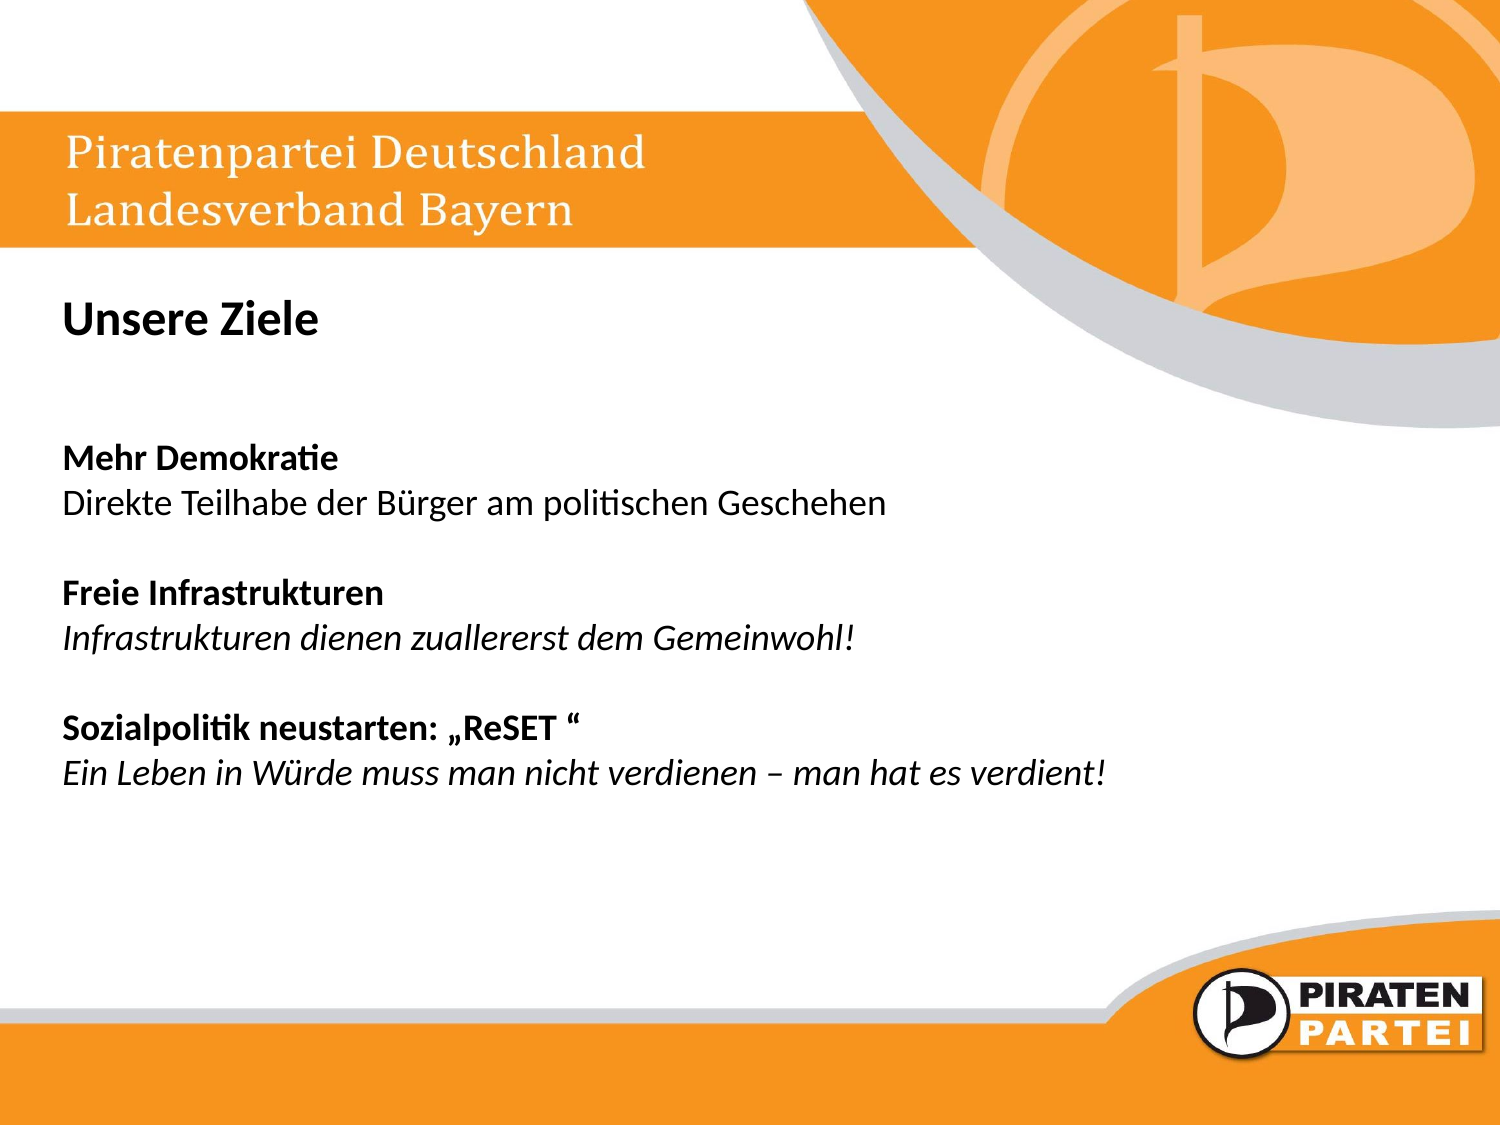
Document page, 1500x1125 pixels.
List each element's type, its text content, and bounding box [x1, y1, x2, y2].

text_box Unsere Ziele [47, 277, 335, 353]
text_box Mehr Demokratie Direkte Teilhabe der Bürger am politischen Geschehen Freie Infrastrukturen Infrastrukturen dienen zuallererst dem Gemeinwohl! Sozialpolitik neustarten: „ReSET “ Ein Leben in Würde muss man nicht verdienen – man hat es verdient! [47, 425, 1158, 801]
picture [0, 0, 1500, 1125]
